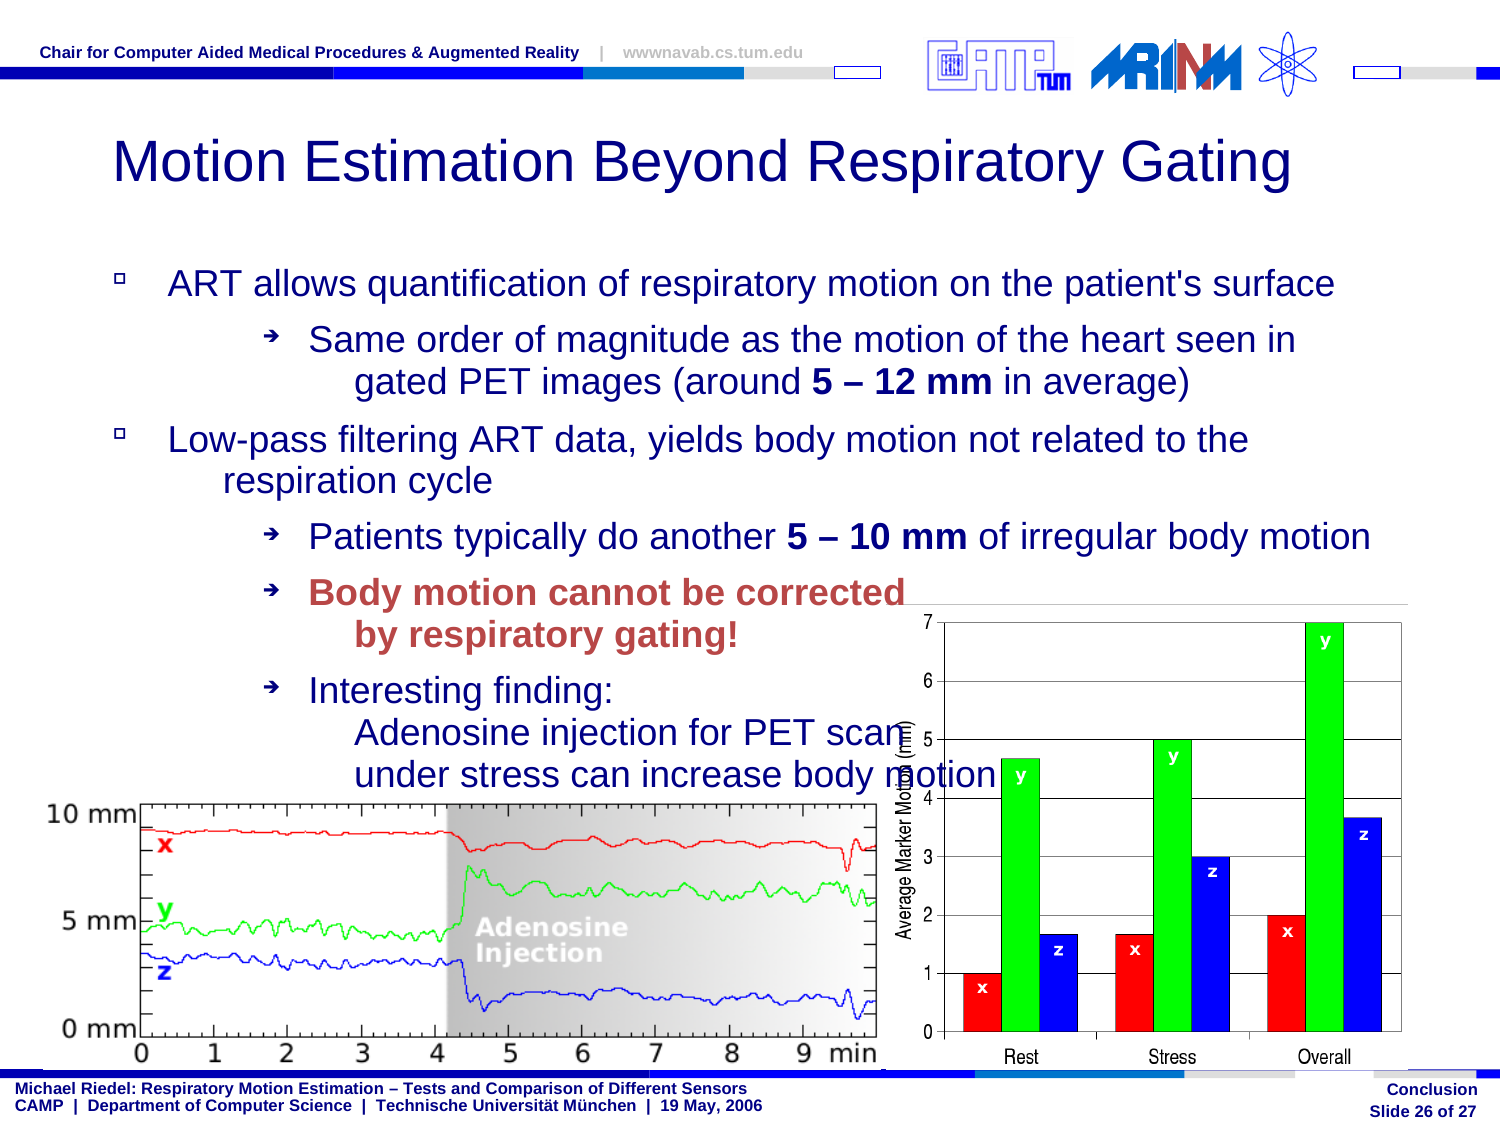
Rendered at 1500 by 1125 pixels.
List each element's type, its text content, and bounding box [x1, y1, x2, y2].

text_box Conclusion [1371, 1073, 1493, 1107]
title Motion Estimation Beyond Respiratory Gating [112, 112, 1387, 262]
picture [43, 787, 881, 1070]
list ART allows quantification of respiratory motion on the patient's surface Same order of magnitude as the motion of the heart seen in gated PET images (around 5 – 12 mm in average) Low-pass filtering ART data, yields body motion not related to the respiration cycle Patients typically do another 5 – 10 mm of irregular body motion Body motion cannot be corrected by respiratory gating! Interesting finding: Adenosine injection for PET scan under stress can increase body motion [112, 262, 1388, 1037]
picture [886, 604, 1408, 1070]
picture [923, 37, 1074, 95]
picture [1258, 31, 1317, 97]
